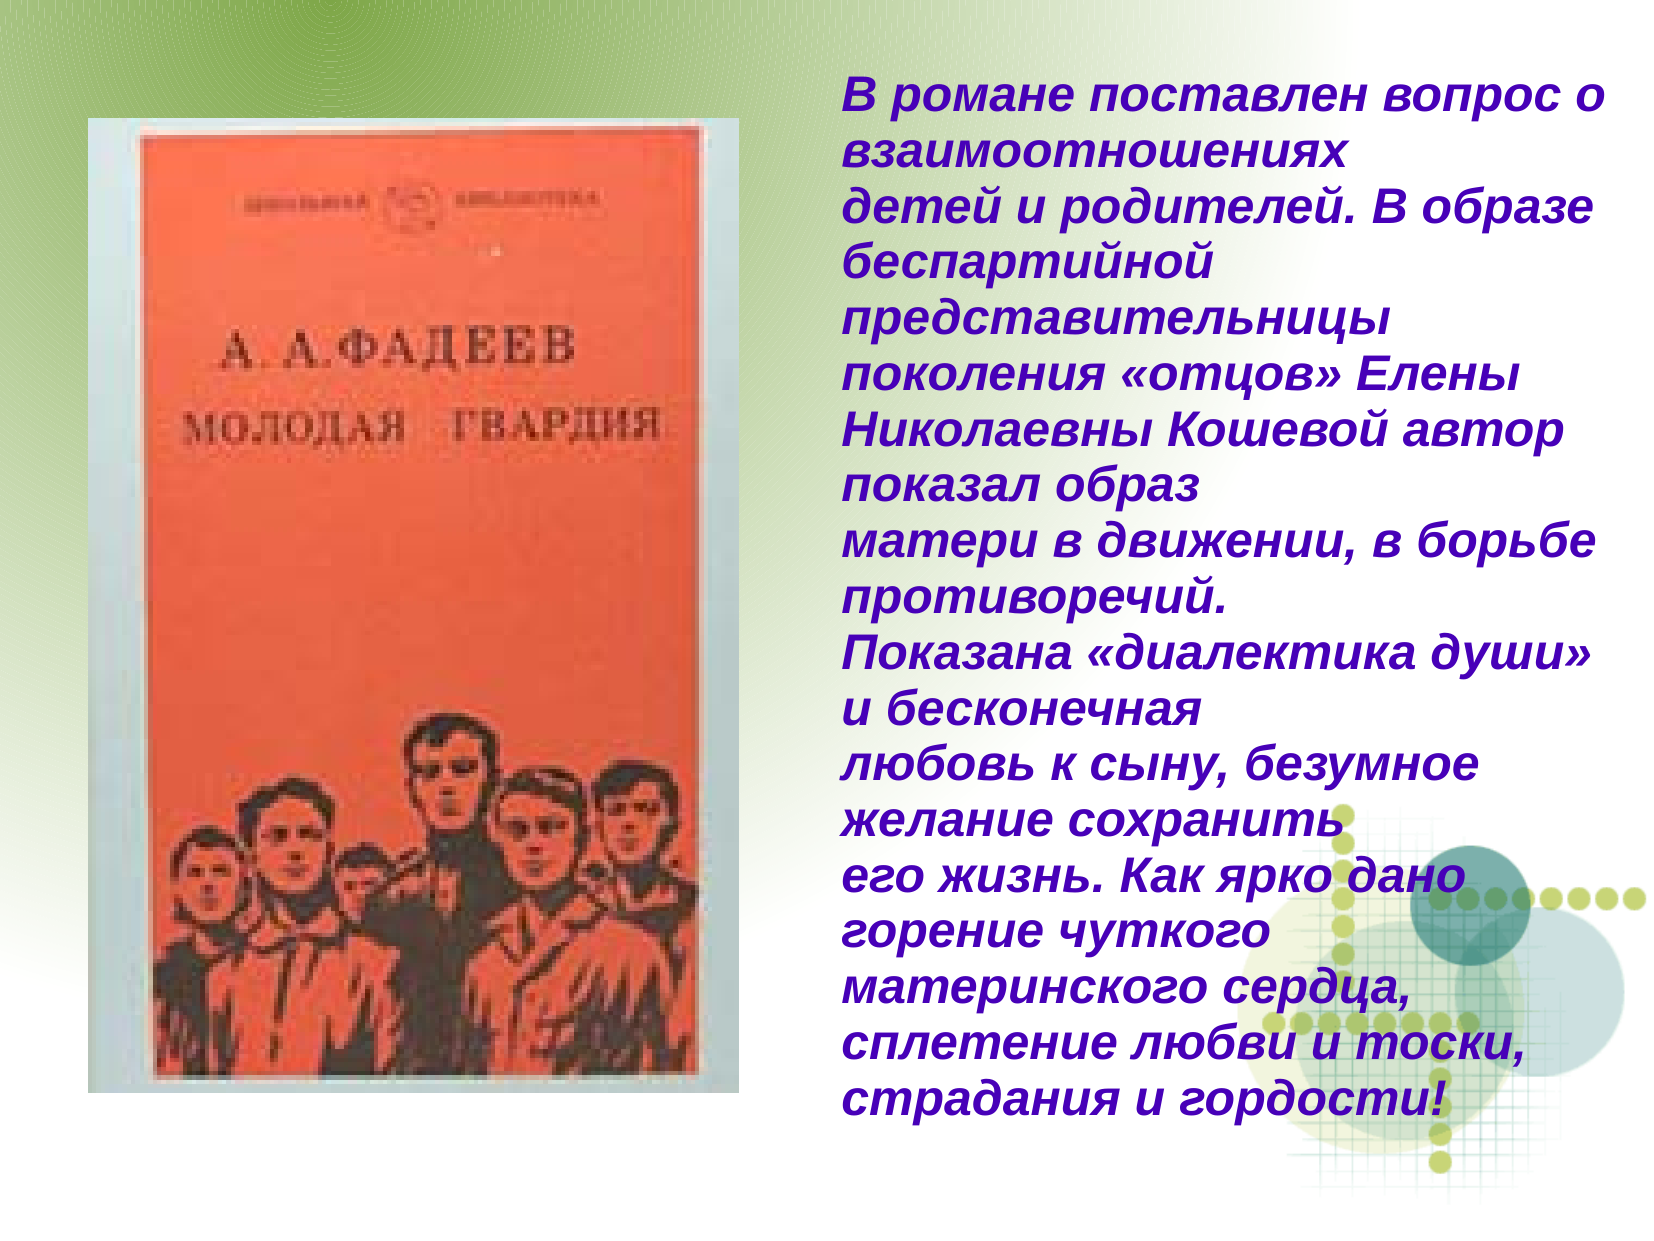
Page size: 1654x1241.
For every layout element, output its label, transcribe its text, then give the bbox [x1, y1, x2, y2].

picture [1224, 792, 1654, 1211]
text_box В романе поставлен вопрос о взаимоотношениях детей и родителей. В образе беспартийной представительницы поколения «отцов» Елены Николаевны Кошевой автор показал образ матери в движении, в борьбе противоречий. Показана «диалектика души» и бесконечная любовь к сыну, безумное желание сохранить его жизнь. Как ярко дано горение чуткого материнского сердца, сплетение любви и тоски, страдания и гордости! [826, 59, 1625, 1157]
picture [88, 118, 739, 1093]
